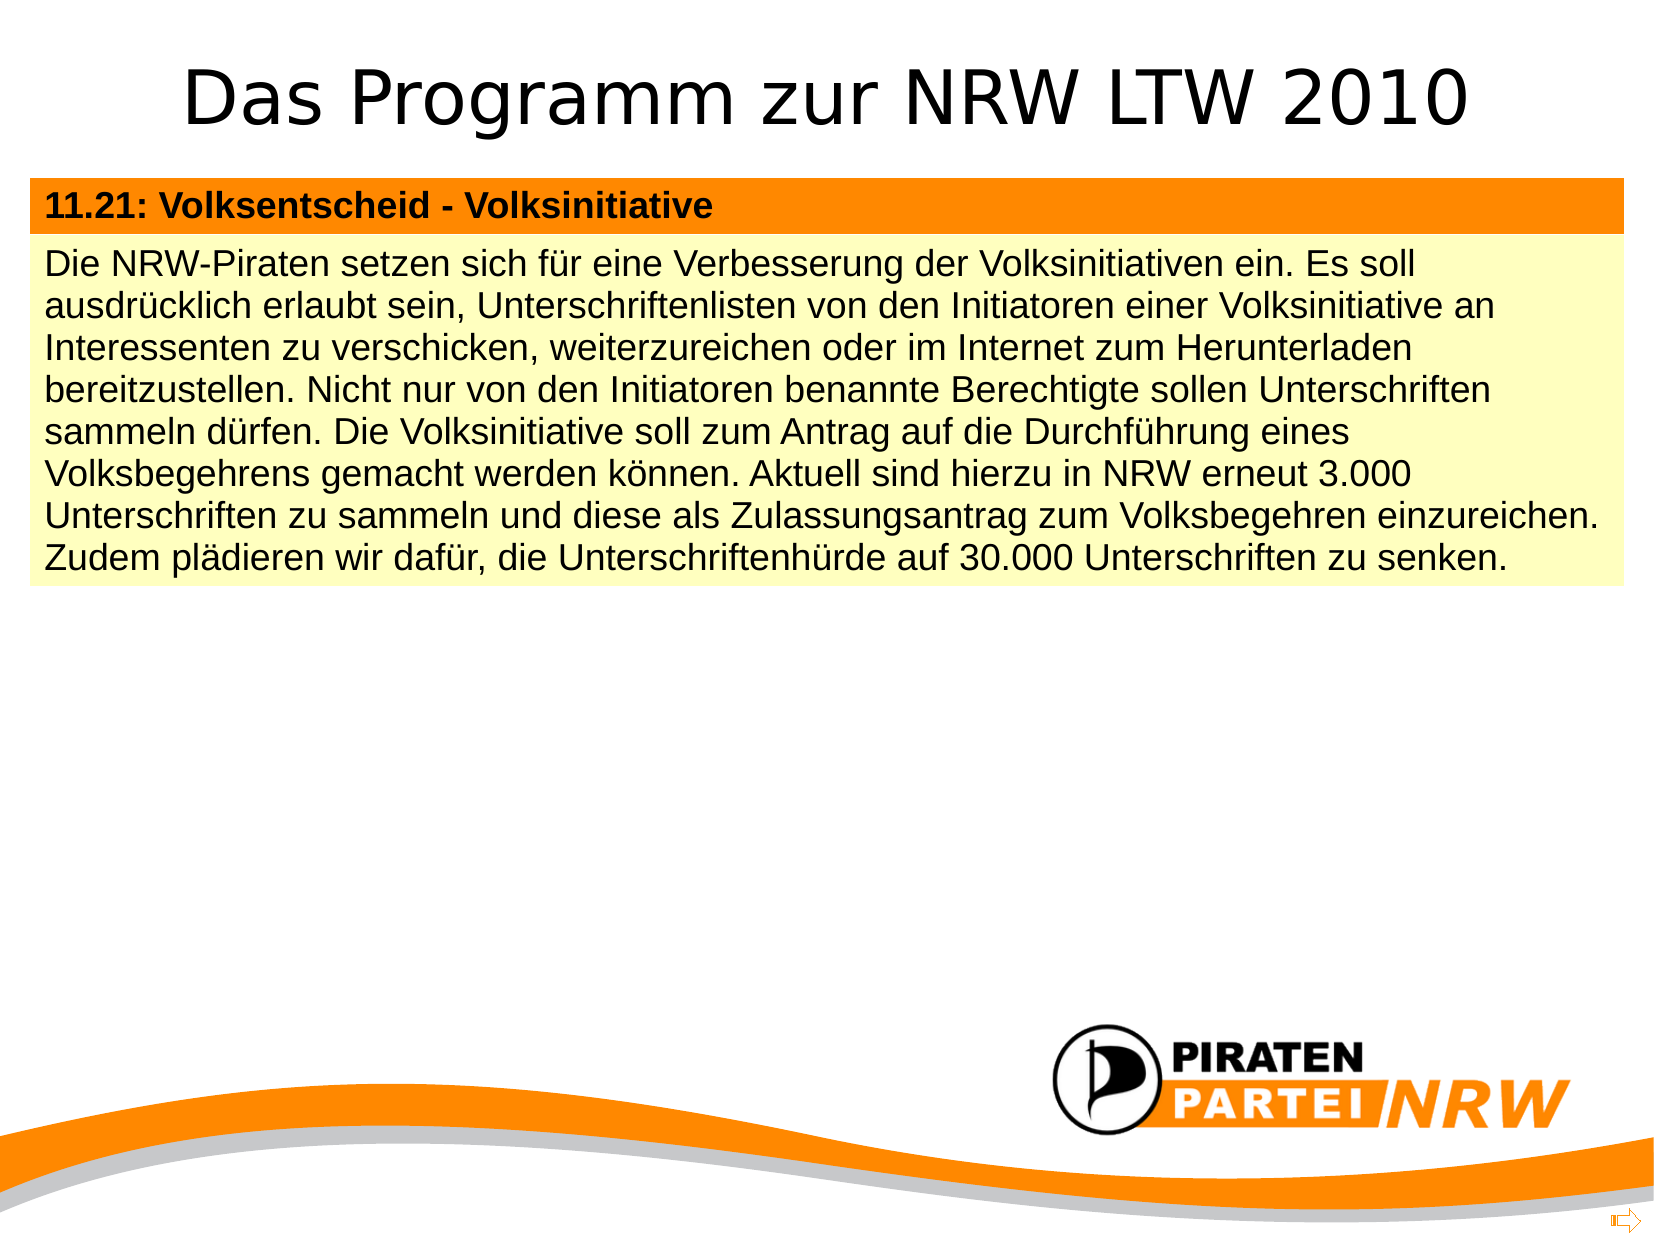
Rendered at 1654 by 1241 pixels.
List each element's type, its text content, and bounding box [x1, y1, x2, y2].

table_cell Die NRW-Piraten setzen sich für eine Verbesserung der Volksinitiativen ein. Es soll ausdrücklich erlaubt sein, Unterschriftenlisten von den Initiatoren einer Volksinitiative an Interessenten zu verschicken, weiterzureichen oder im Internet zum Herunterladen bereitzustellen. Nicht nur von den Initiatoren benannte Berechtigte sollen Unterschriften sammeln dürfen. Die Volksinitiative soll zum Antrag auf die Durchführung eines Volksbegehrens gemacht werden können. Aktuell sind hierzu in NRW erneut 3.000 Unterschriften zu sammeln und diese als Zulassungsantrag zum Volksbegehren einzureichen. Zudem plädieren wir dafür, die Unterschriftenhürde auf 30.000 Unterschriften zu senken. [30, 235, 1624, 586]
title Das Programm zur NRW LTW 2010 [82, 54, 1571, 143]
table_header 11.21: Volksentscheid - Volksinitiative [30, 178, 1624, 234]
picture [1045, 1021, 1579, 1140]
